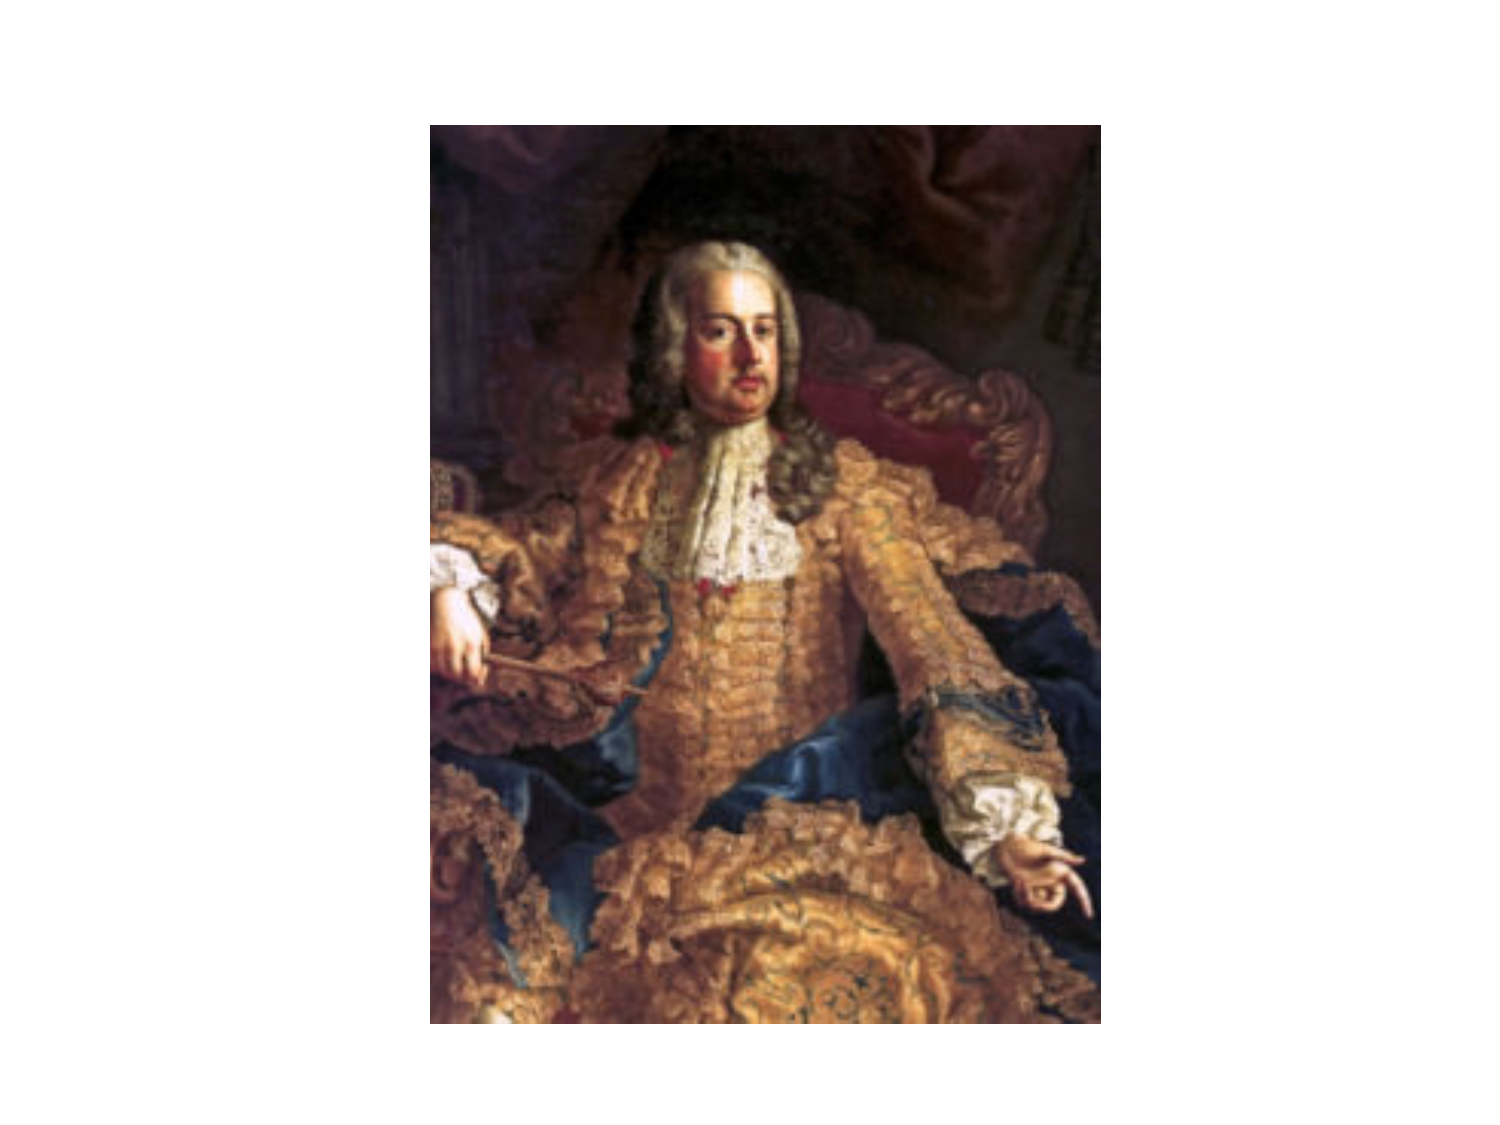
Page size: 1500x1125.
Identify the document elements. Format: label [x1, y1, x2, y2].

picture [430, 125, 1101, 1024]
